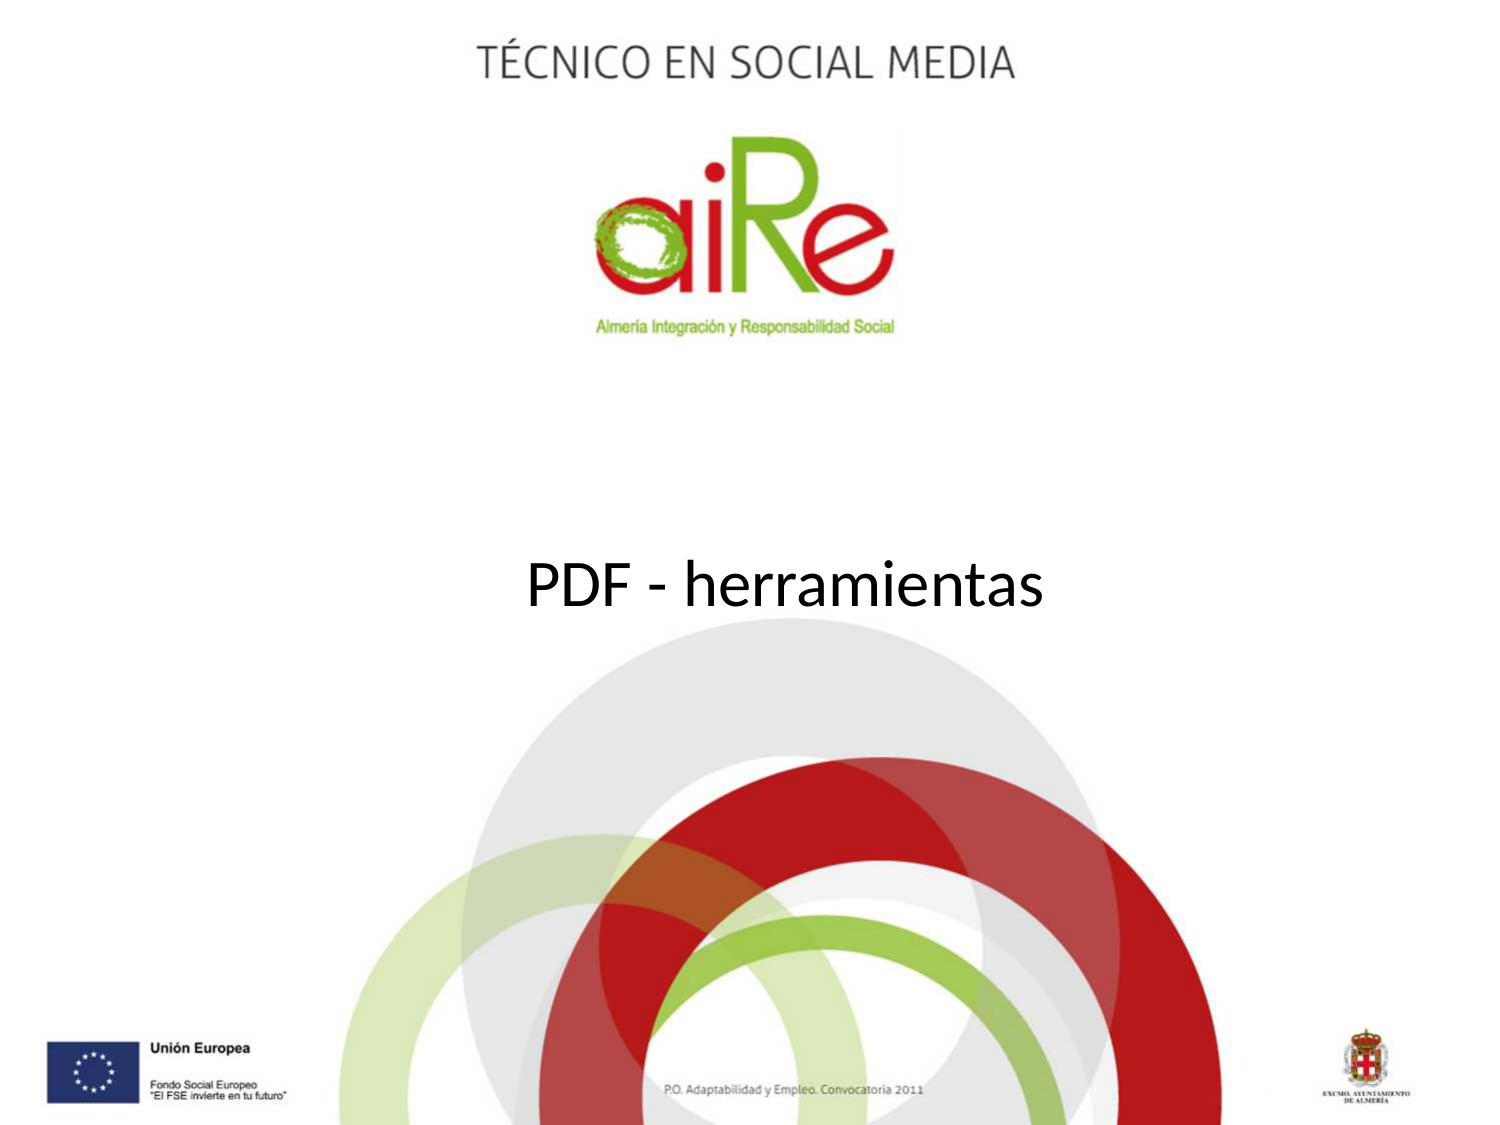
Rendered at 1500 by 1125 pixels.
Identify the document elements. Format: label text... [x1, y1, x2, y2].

picture [0, 0, 1500, 1125]
list PDF - herramientas [75, 263, 1425, 916]
